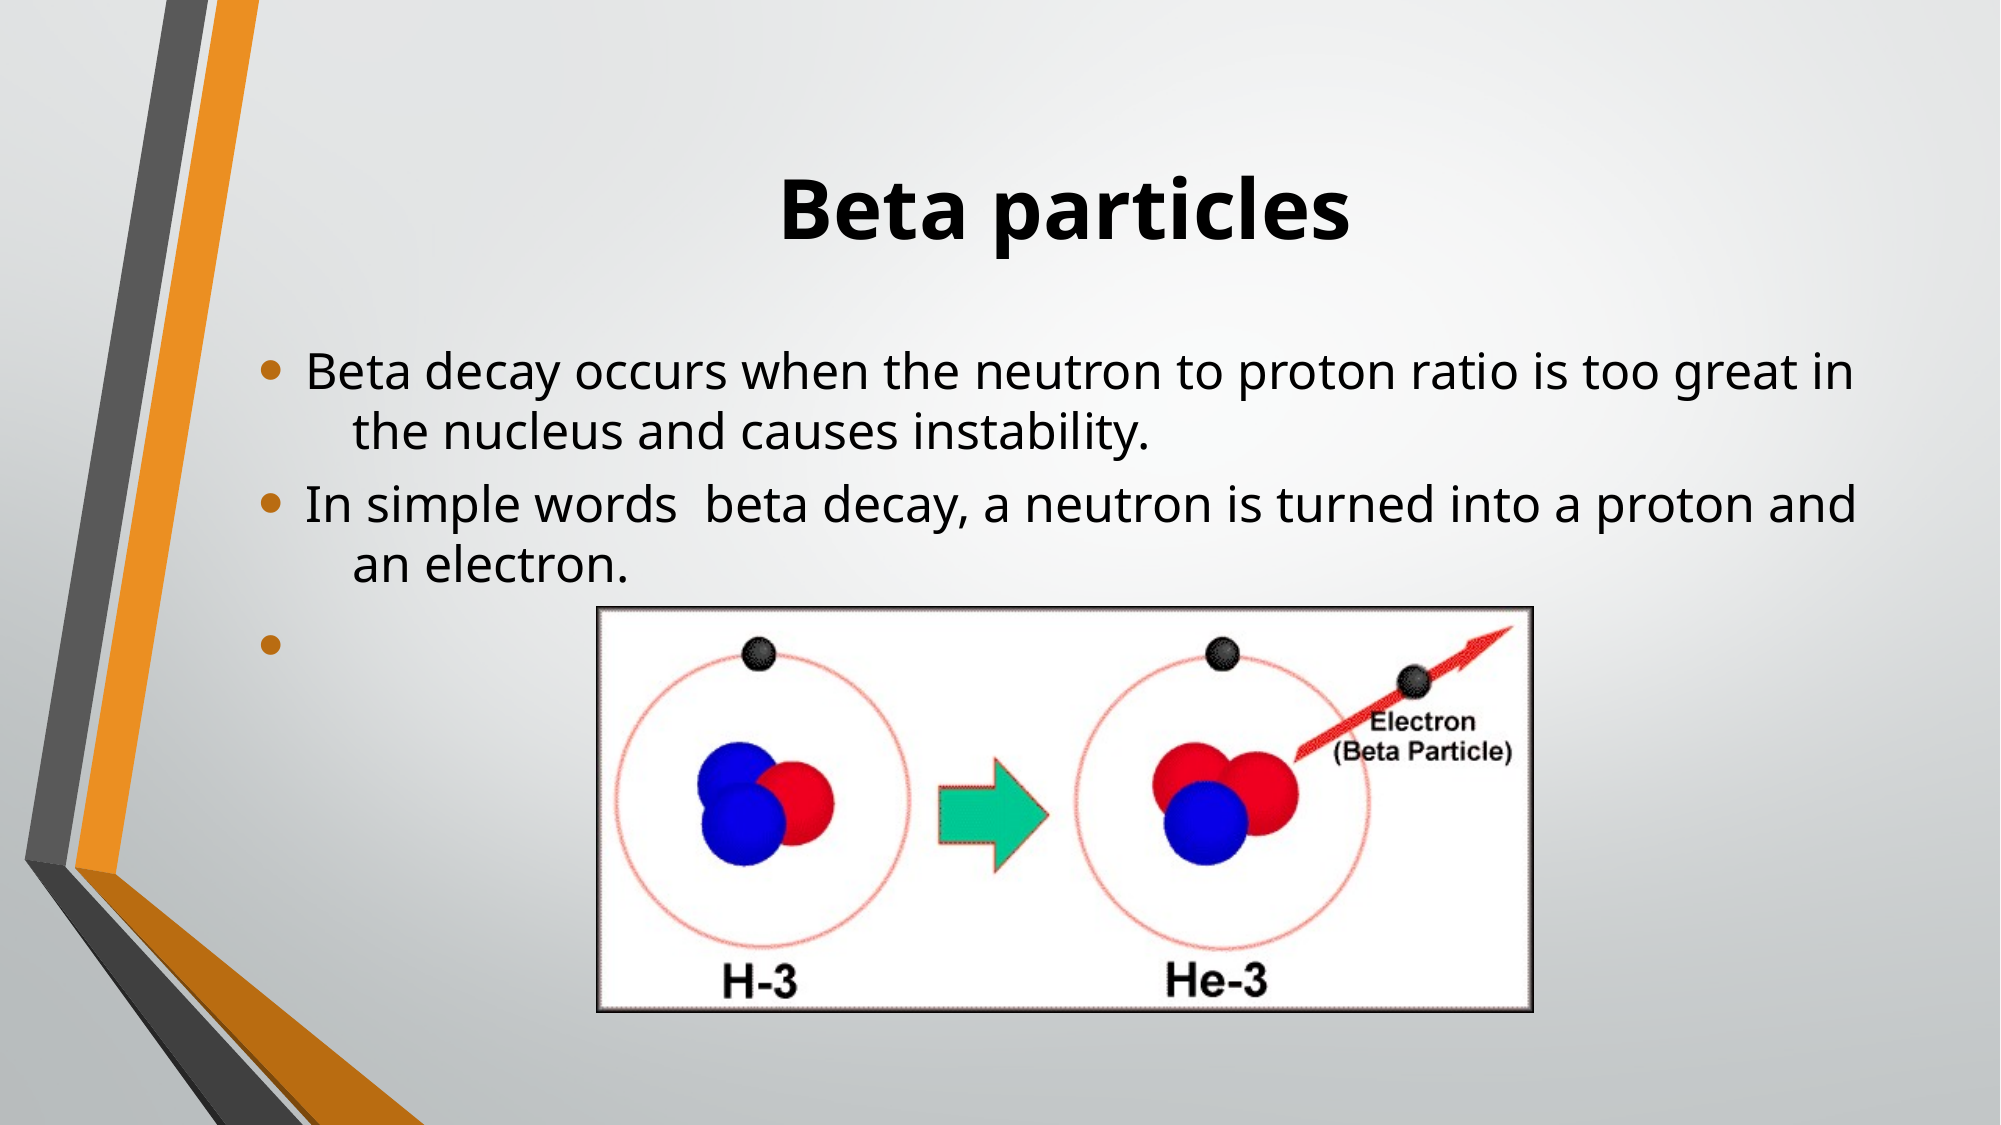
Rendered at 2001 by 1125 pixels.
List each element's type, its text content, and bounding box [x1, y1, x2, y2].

picture [596, 606, 1534, 1013]
title Beta particles [243, 112, 1887, 256]
list Beta decay occurs when the neutron to proton ratio is too great in the nucleus and causes instability. In simple words beta decay, a neutron is turned into a proton and an electron. [243, 256, 1887, 769]
